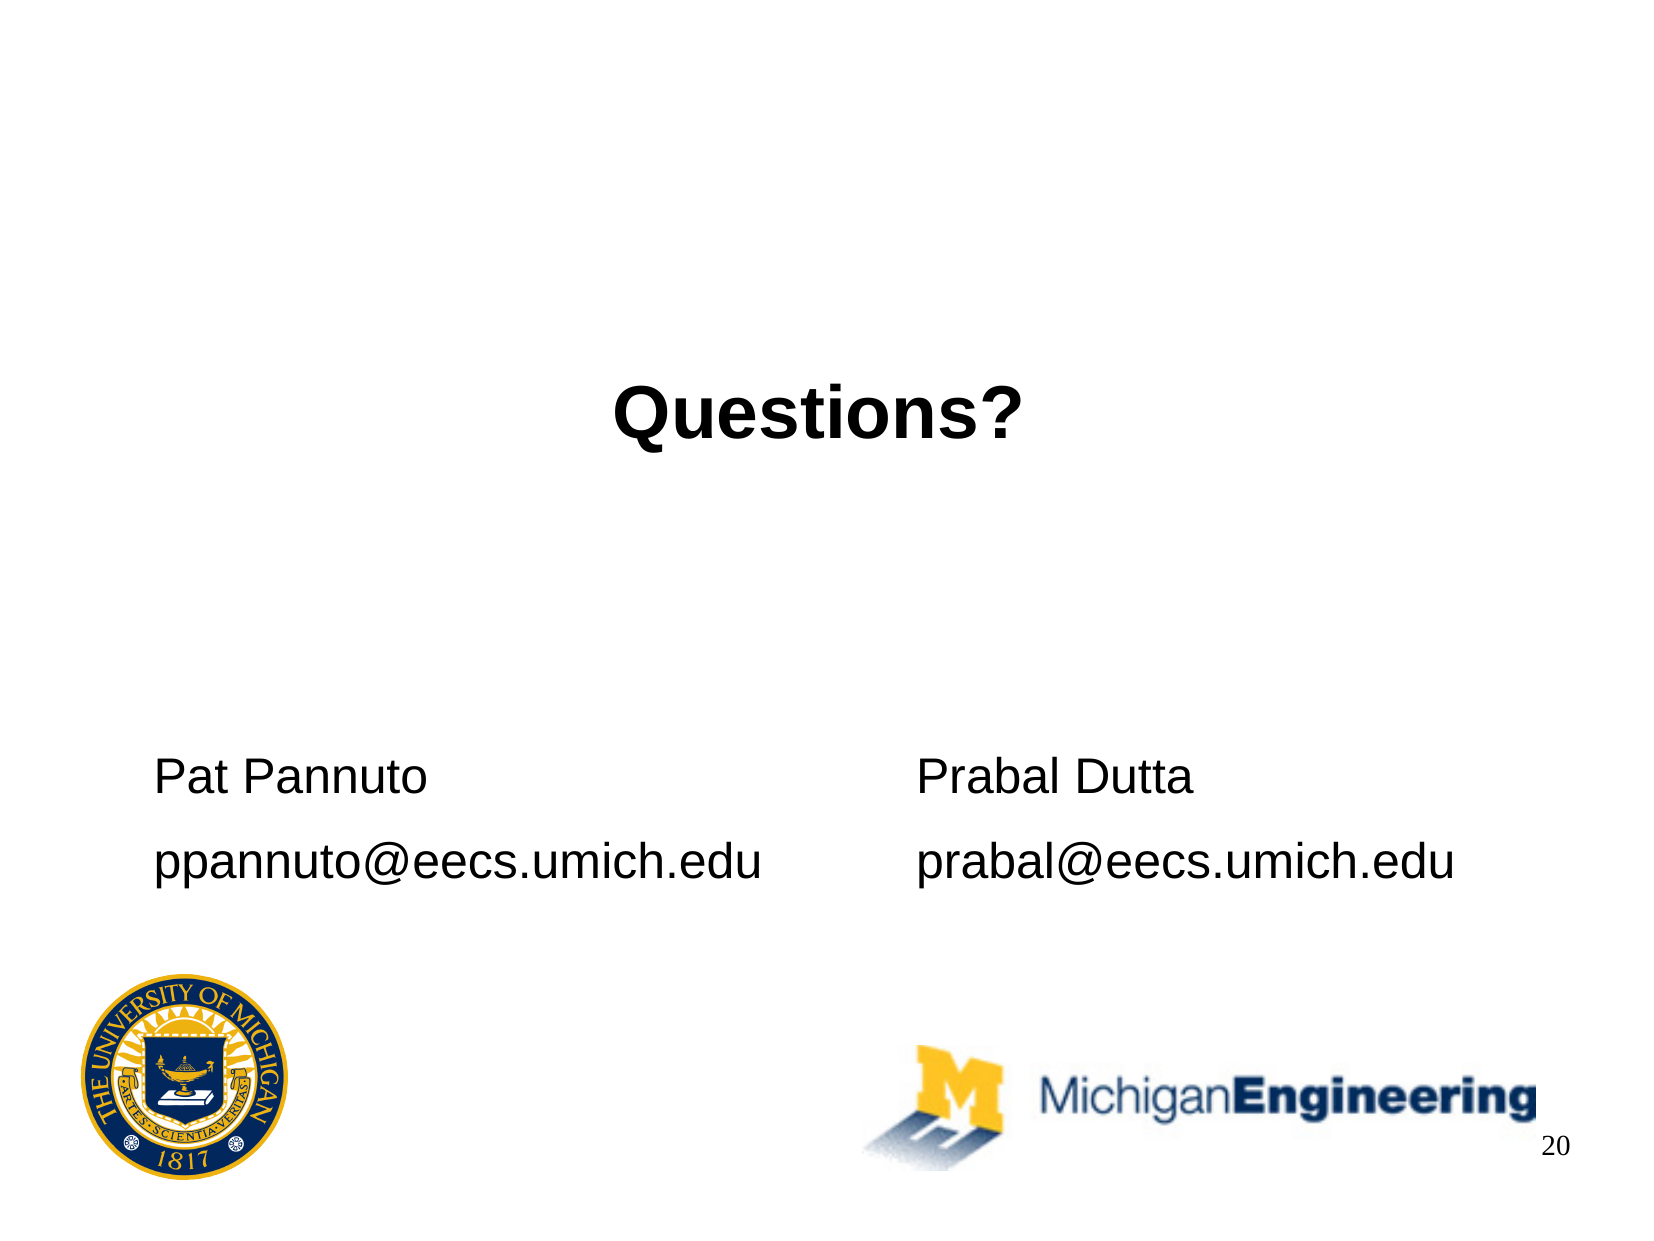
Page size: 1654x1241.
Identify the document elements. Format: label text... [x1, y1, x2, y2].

picture [75, 974, 288, 1180]
title Questions? [75, 315, 1564, 509]
list Prabal Dutta prabal@eecs.umich.edu [845, 748, 1572, 1032]
picture [862, 1045, 1536, 1171]
list Pat Pannuto ppannuto@eecs.umich.edu [82, 748, 809, 1032]
